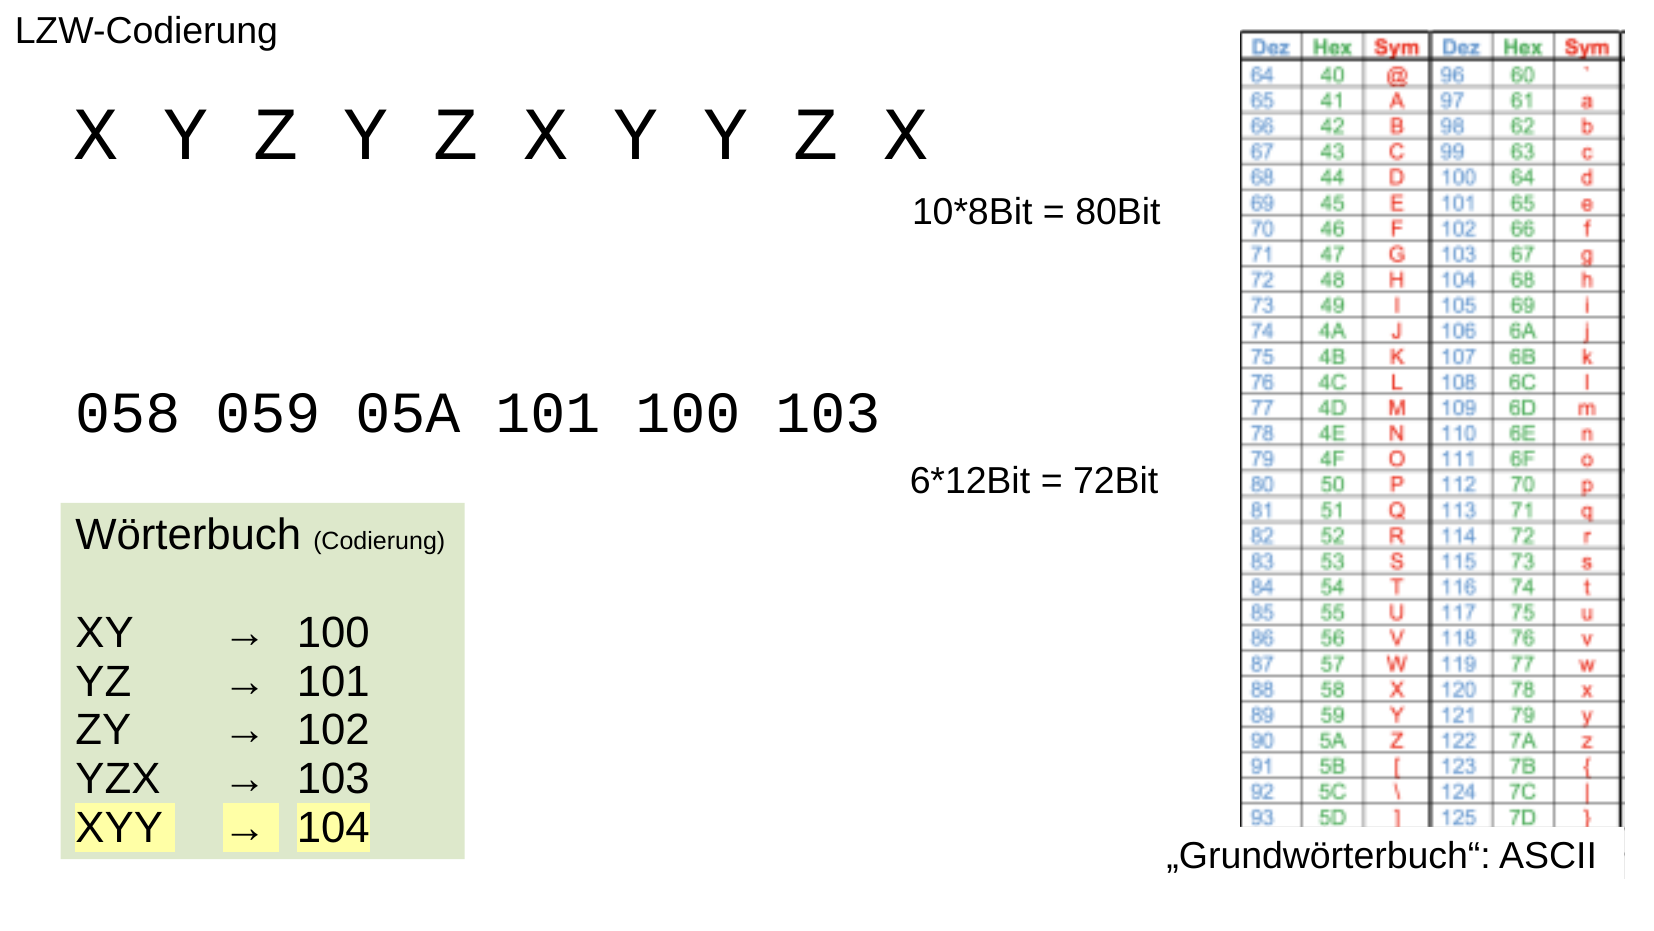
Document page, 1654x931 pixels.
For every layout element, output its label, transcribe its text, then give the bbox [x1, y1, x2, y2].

text_box Wörterbuch (Codierung) XY → 100 YZ → 101 ZY → 102 YZX → 103 XYY → 104 [60, 502, 465, 860]
text_box „Grundwörterbuch“: ASCII [1151, 826, 1625, 886]
picture [1240, 29, 1625, 826]
text_box LZW-Codierung [0, 2, 1241, 60]
text_box 058 059 05A 101 100 103 [60, 376, 896, 458]
text_box 10*8Bit = 80Bit [897, 183, 1187, 240]
text_box X Y Z Y Z X Y Y Z X [59, 89, 975, 190]
text_box 6*12Bit = 72Bit [895, 452, 1185, 510]
